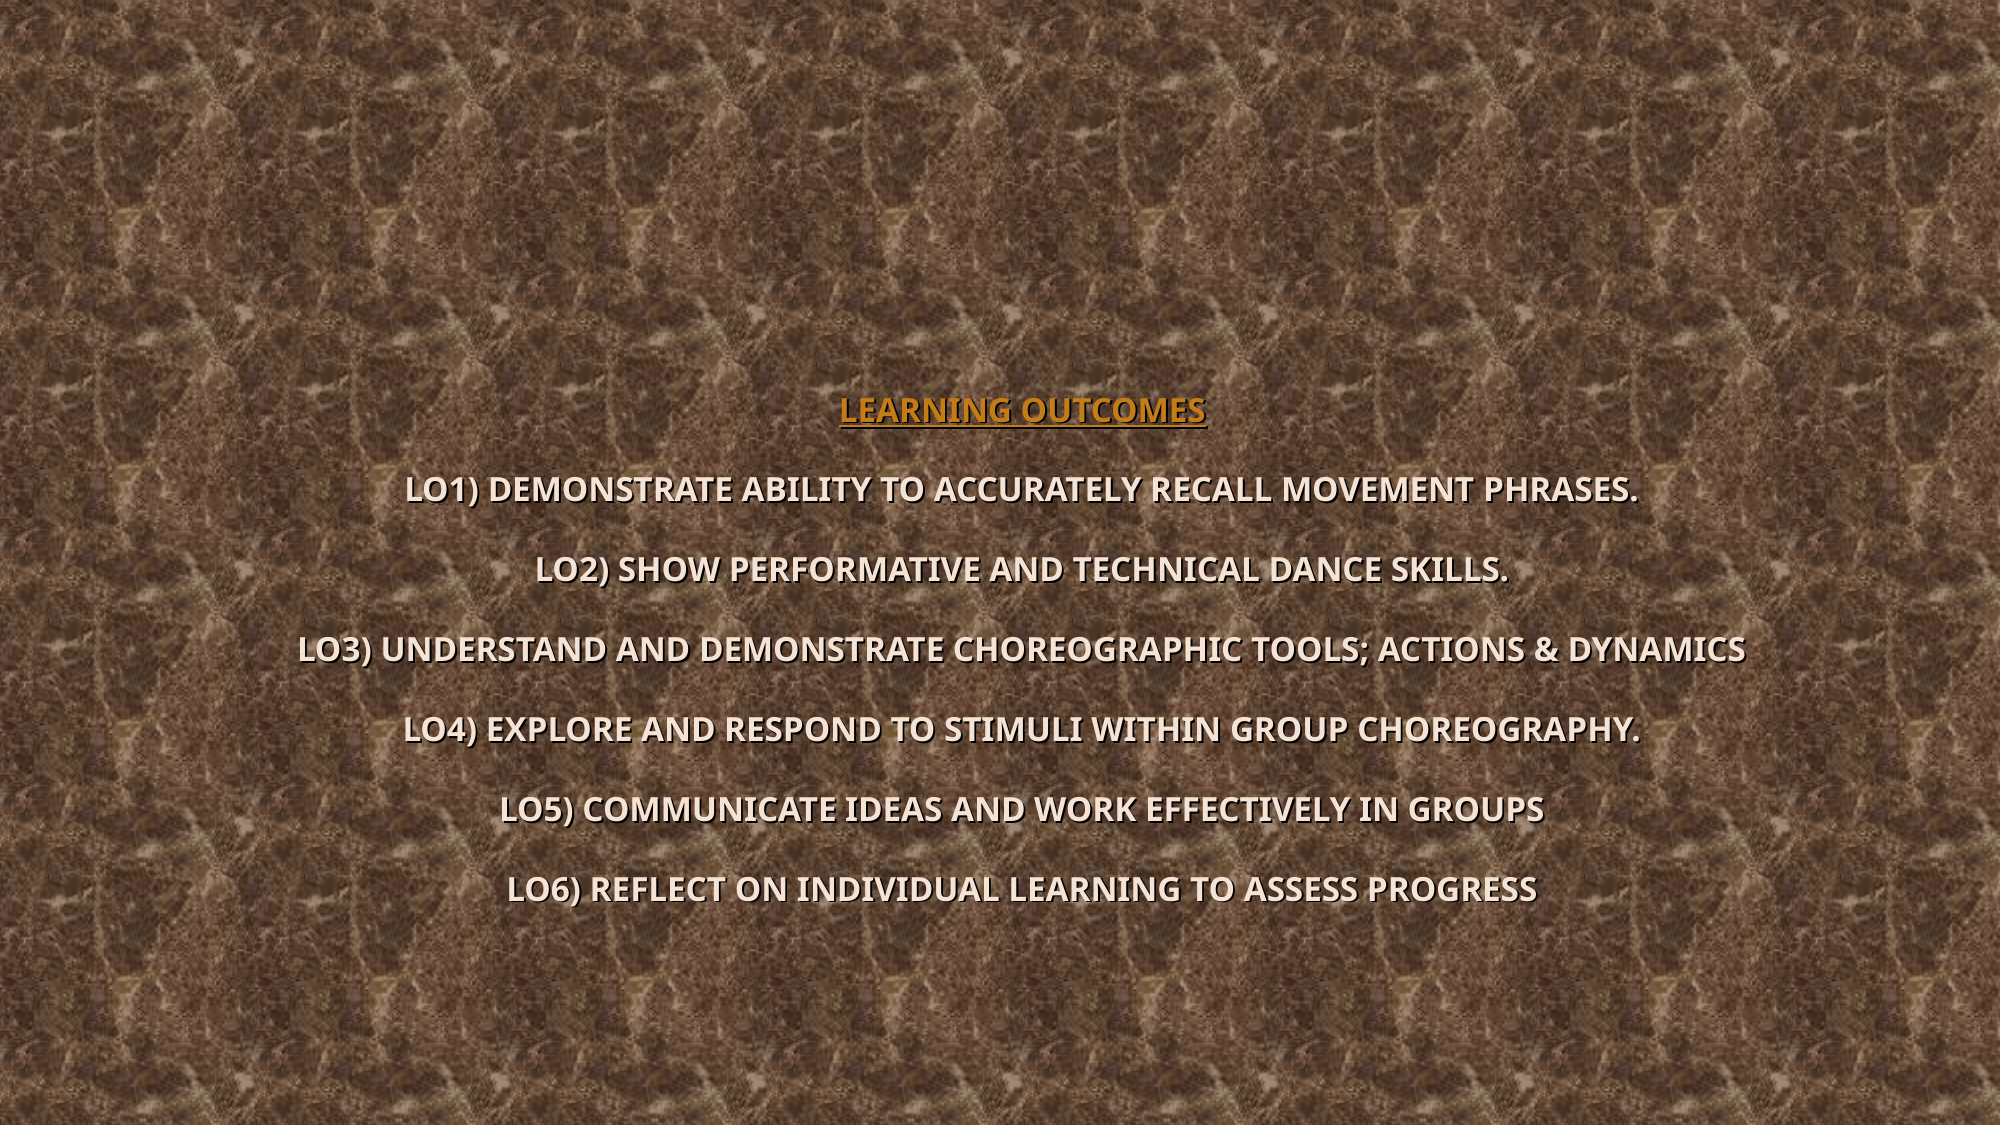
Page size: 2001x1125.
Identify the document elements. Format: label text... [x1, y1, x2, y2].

title LEARNING OUTCOMES LO1) Demonstrate ability to ACCURATELY recall movement PHRASES. LO2) Show performative and technical dance skills. LO3) UNDERSTAND AND DEMONSTRATE CHOREOGRAPHIC TOOLS; ACTIONS & DYNAMICS LO4) Explore AND RESPOND TO STIMULI within GROUP choreography. LO5) Communicate ideas and work effectively IN GROUPS LO6) Reflect on individual learning to assess progress [45, 381, 2000, 694]
